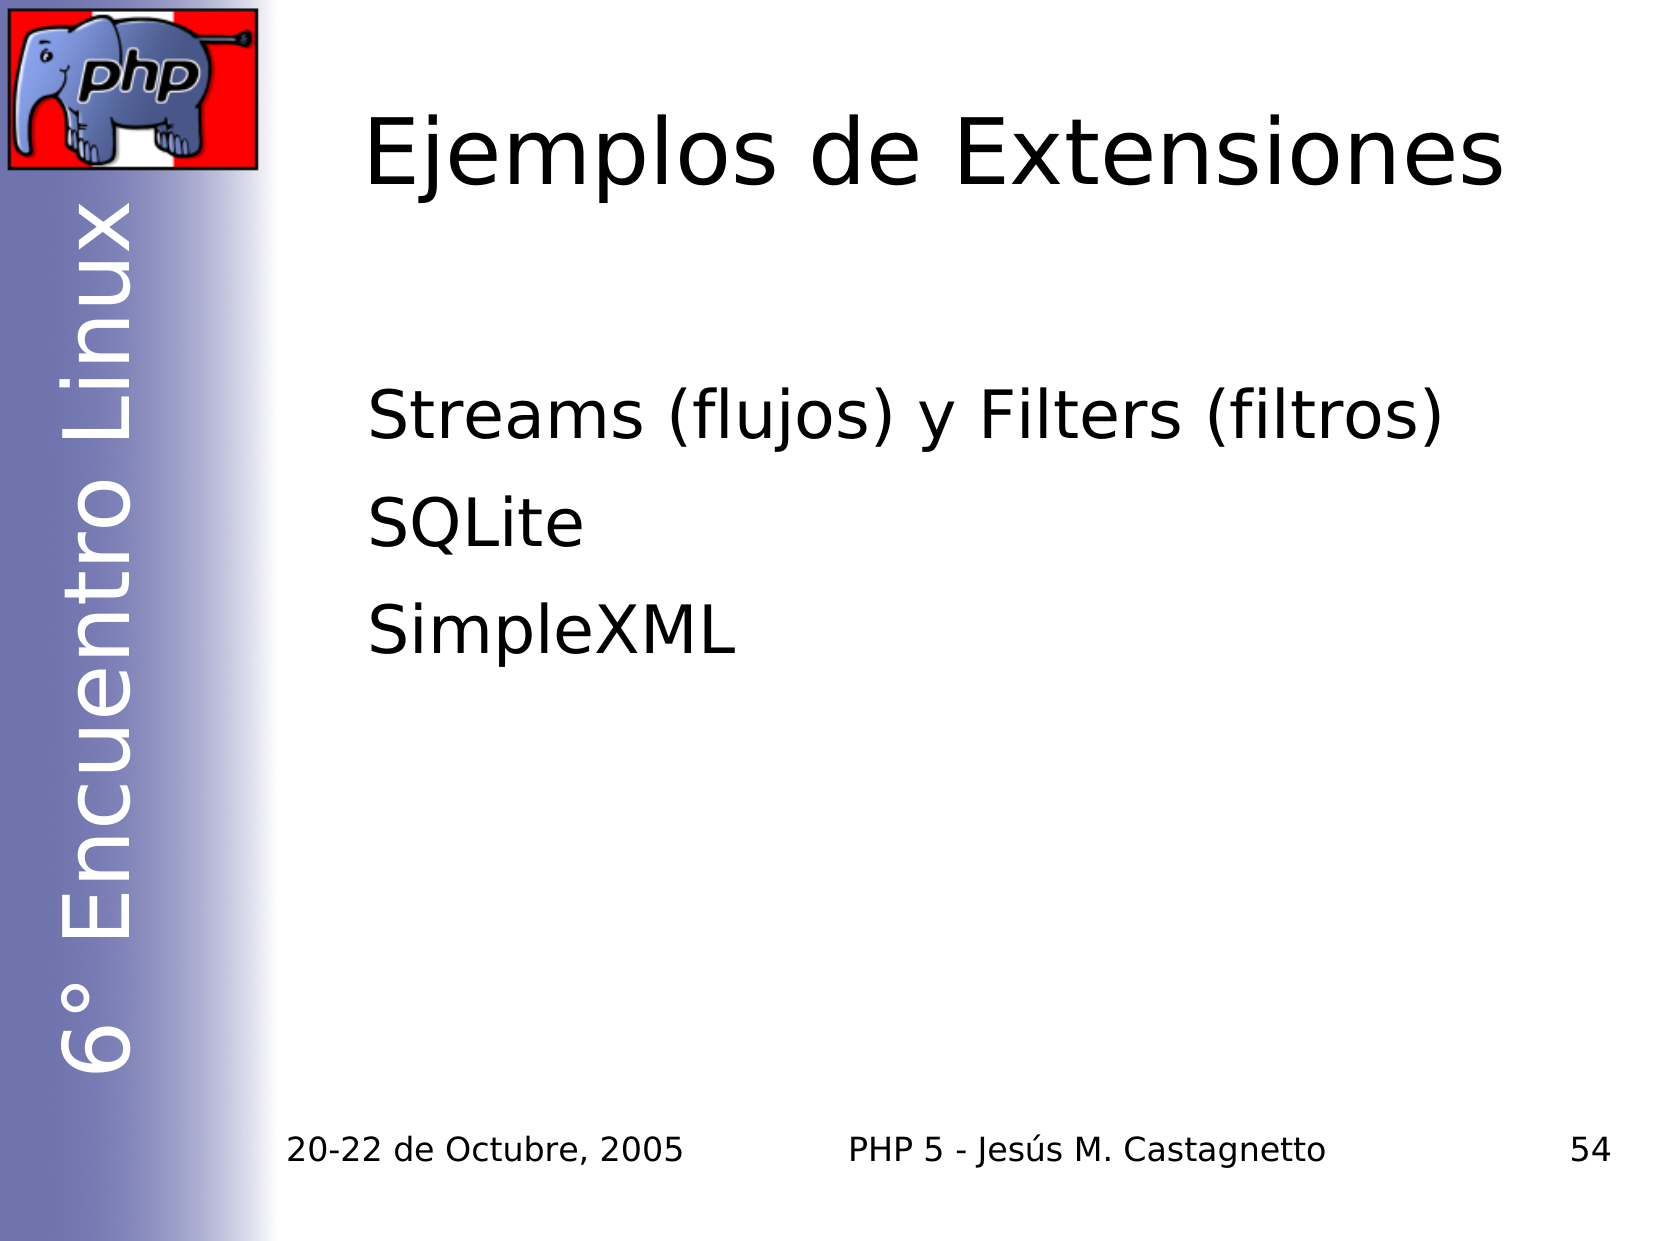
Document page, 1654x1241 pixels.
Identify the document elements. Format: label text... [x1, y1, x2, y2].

title Ejemplos de Extensiones [300, 49, 1571, 257]
list Streams (flujos) y Filters (filtros) SQLite SimpleXML [375, 376, 1529, 713]
picture [0, 0, 1654, 1241]
